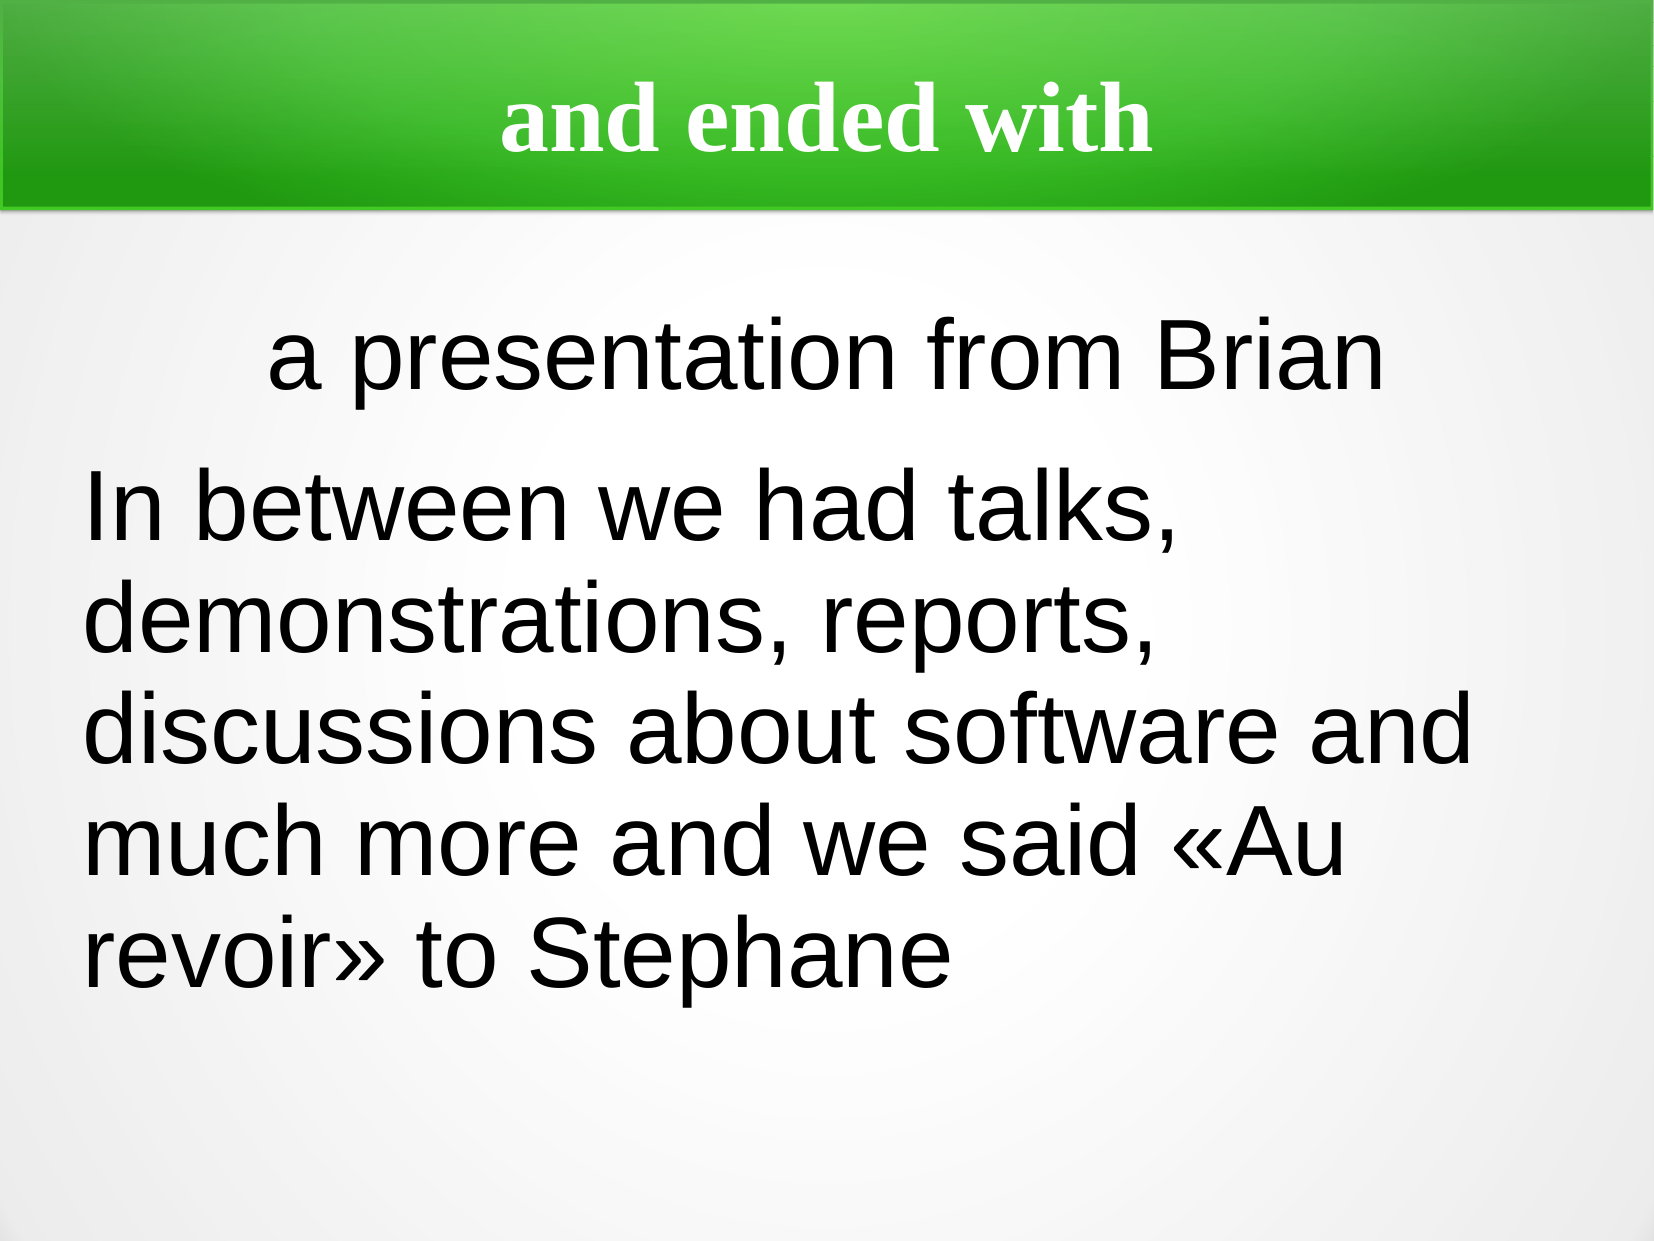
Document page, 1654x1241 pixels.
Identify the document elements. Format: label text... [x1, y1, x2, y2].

title and ended with [82, 45, 1571, 192]
list a presentation from Brian In between we had talks, demonstrations, reports, discussions about software and much more and we said «Au revoir» to Stephane [82, 299, 1571, 1019]
